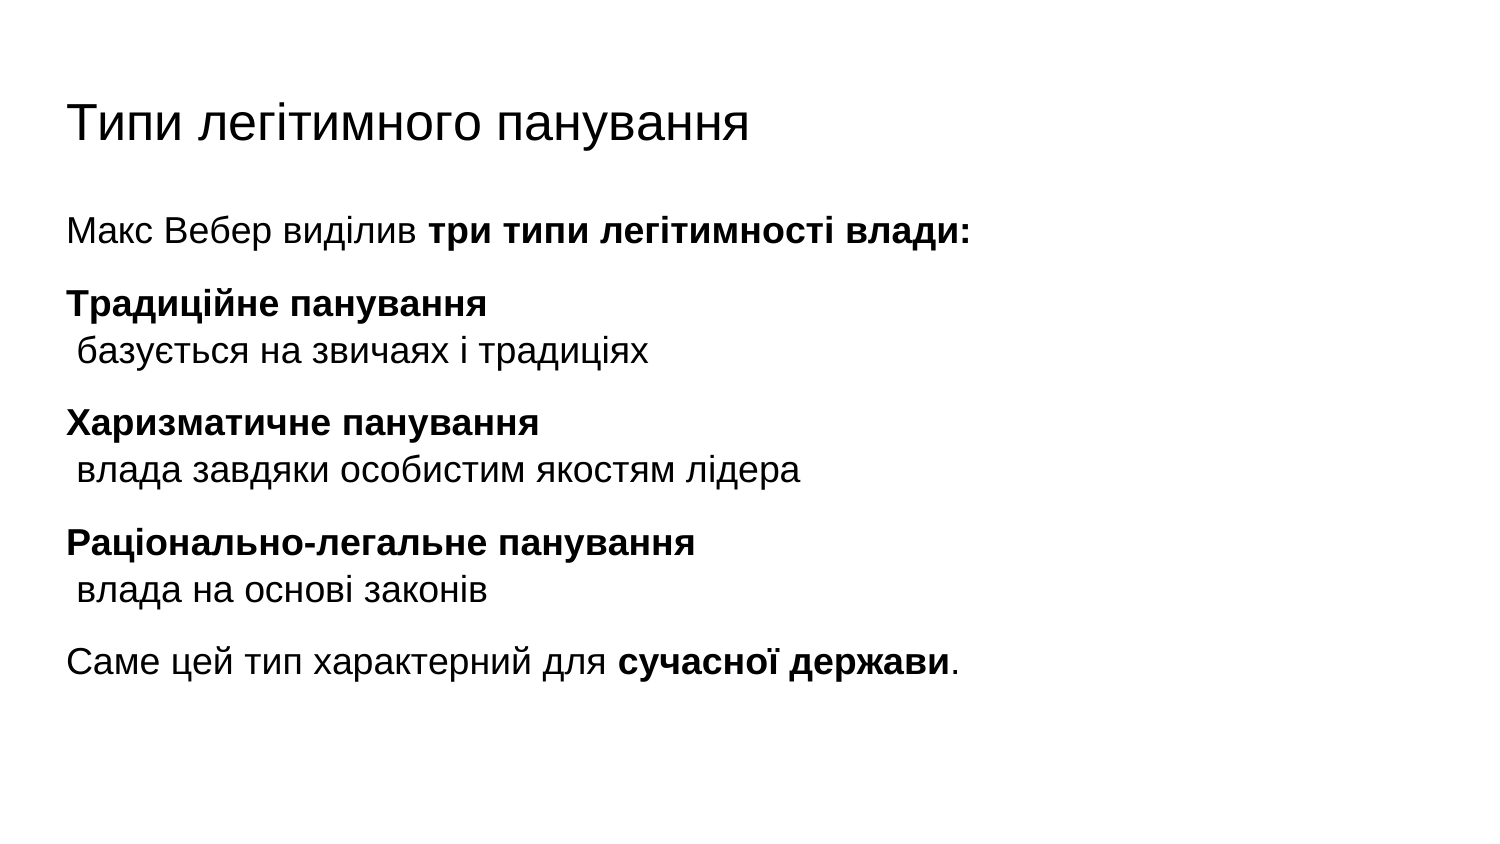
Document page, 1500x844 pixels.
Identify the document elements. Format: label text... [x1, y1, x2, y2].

list Макс Вебер виділив три типи легітимності влади: Традиційне панування базується на звичаях і традиціях Харизматичне панування влада завдяки особистим якостям лідера Раціонально-легальне панування влада на основі законів Саме цей тип характерний для сучасної держави. [51, 189, 1449, 750]
title Типи легітимного панування [51, 72, 1449, 167]
